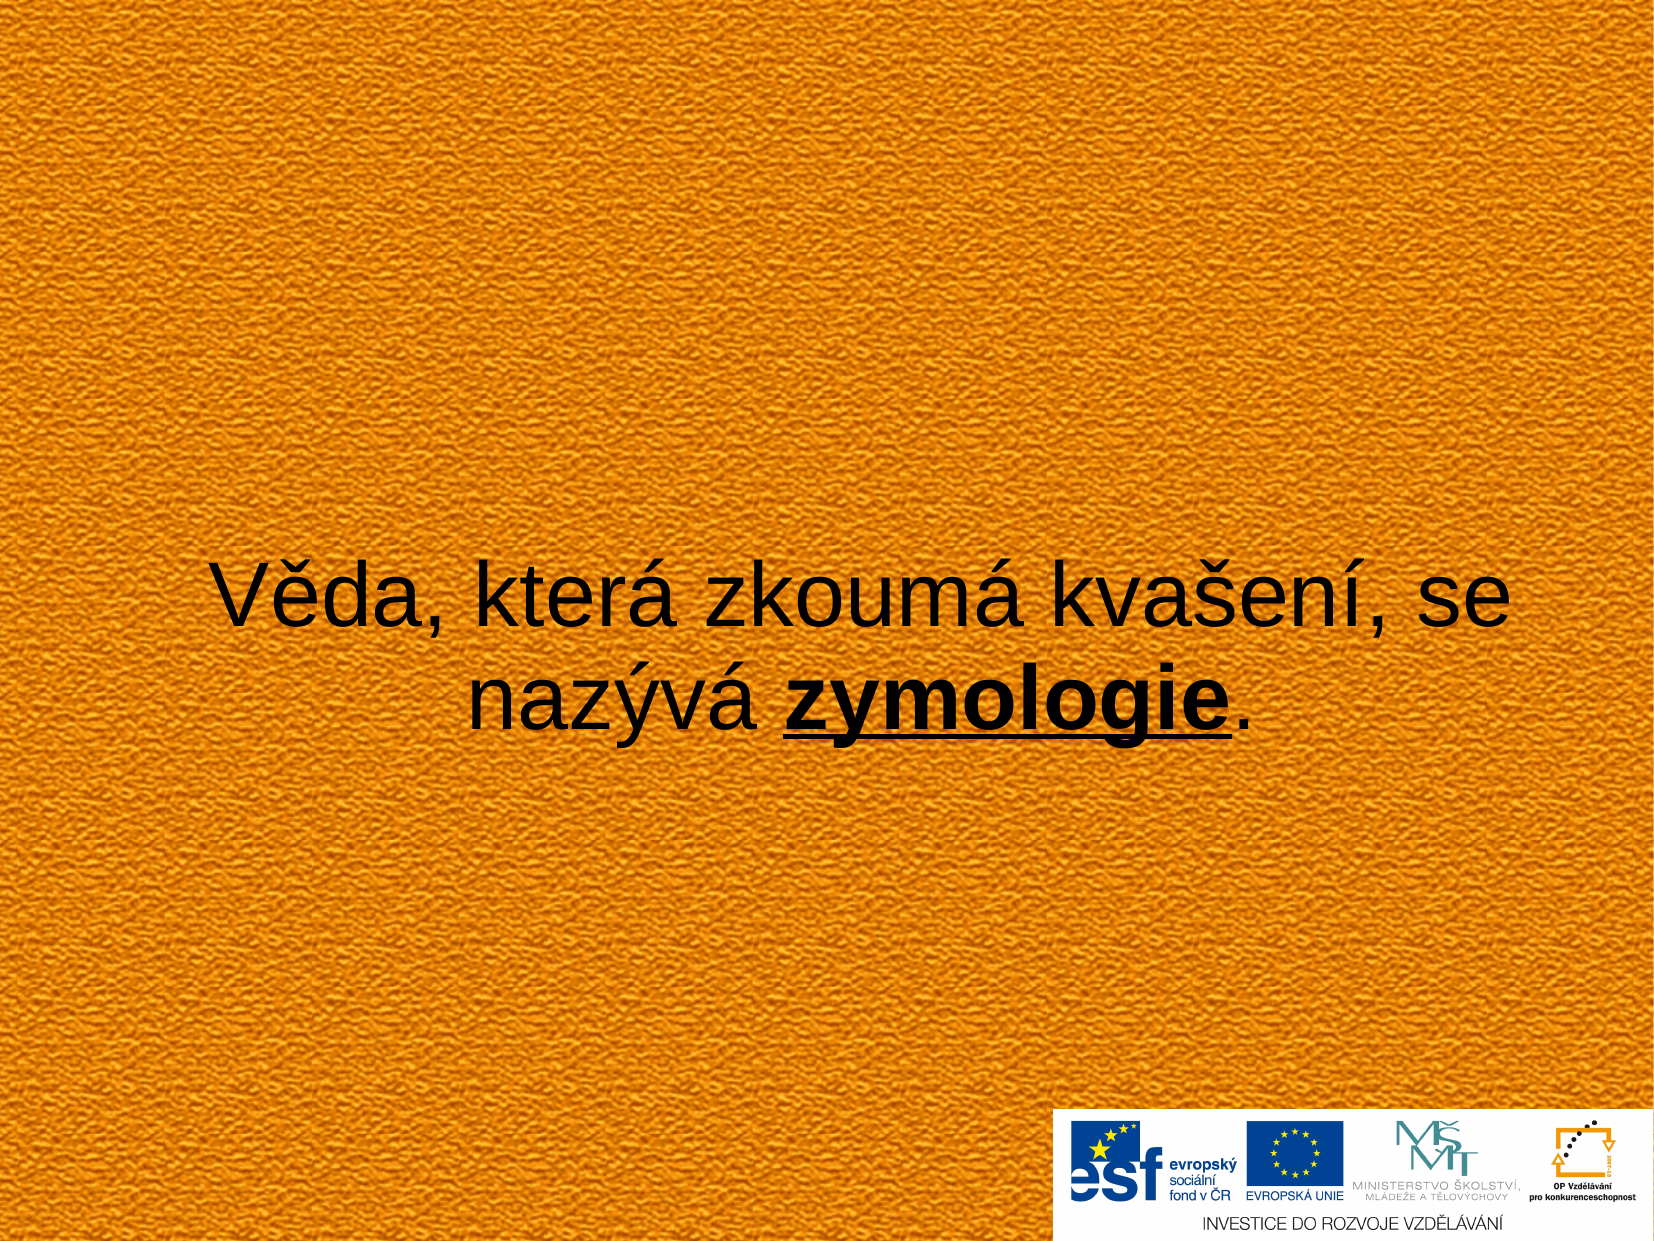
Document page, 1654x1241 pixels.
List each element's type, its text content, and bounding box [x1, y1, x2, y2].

list Věda, která zkoumá kvašení, se nazývá zymologie. [82, 543, 1571, 749]
picture [0, 0, 1654, 1241]
